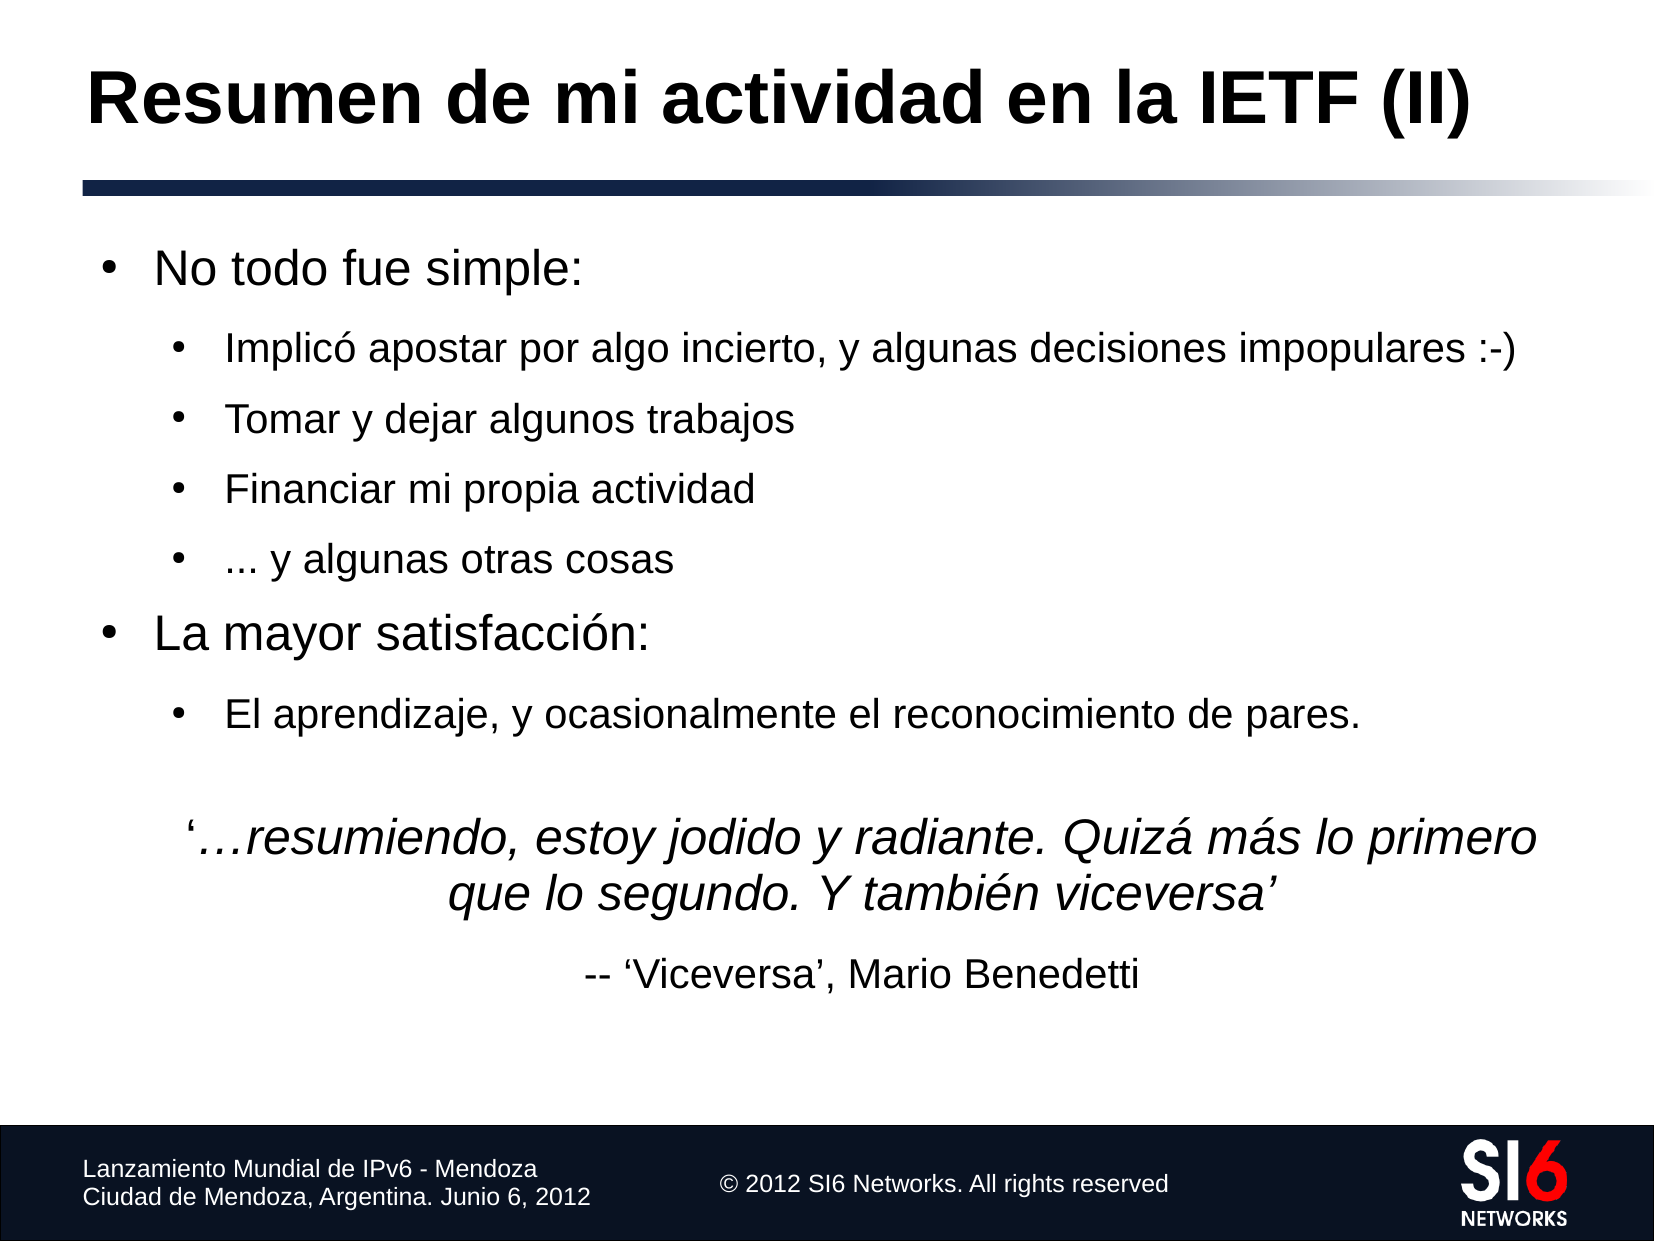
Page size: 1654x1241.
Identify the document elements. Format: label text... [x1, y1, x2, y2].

list No todo fue simple: Implicó apostar por algo incierto, y algunas decisiones impopulares :-) Tomar y dejar algunos trabajos Financiar mi propia actividad ... y algunas otras cosas La mayor satisfacción: El aprendizaje, y ocasionalmente el reconocimiento de pares. ‘…resumiendo, estoy jodido y radiante. Quizá más lo primero que lo segundo. Y también viceversa’ -- ‘Viceversa’, Mario Benedetti [82, 240, 1571, 1059]
title Resumen de mi actividad en la IETF (II) [86, 30, 1576, 166]
picture [1461, 1139, 1567, 1226]
